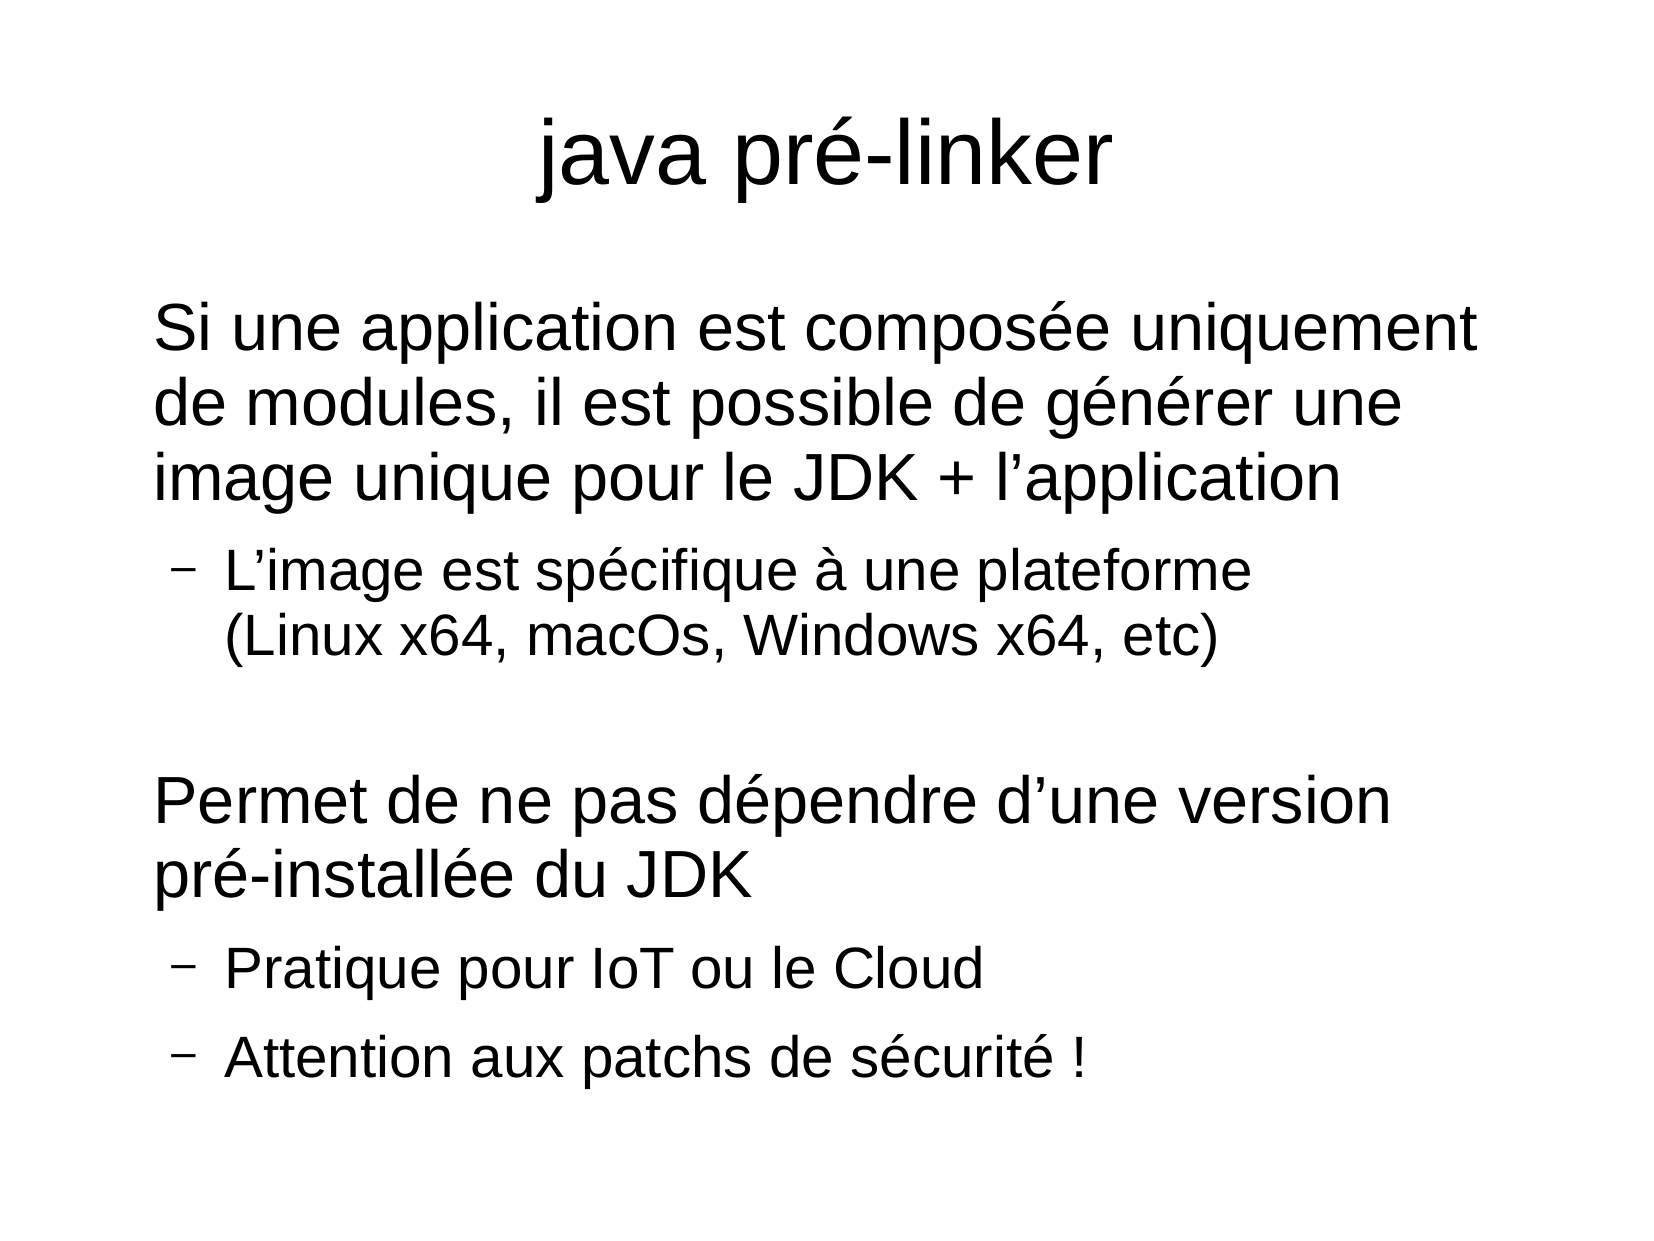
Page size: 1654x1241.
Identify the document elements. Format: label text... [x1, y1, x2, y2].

list Si une application est composée uniquement de modules, il est possible de générer une image unique pour le JDK + l’application L’image est spécifique à une plateforme (Linux x64, macOs, Windows x64, etc) Permet de ne pas dépendre d’une version pré-installée du JDK Pratique pour IoT ou le Cloud Attention aux patchs de sécurité ! [82, 290, 1571, 1141]
title java pré-linker [82, 49, 1571, 257]
